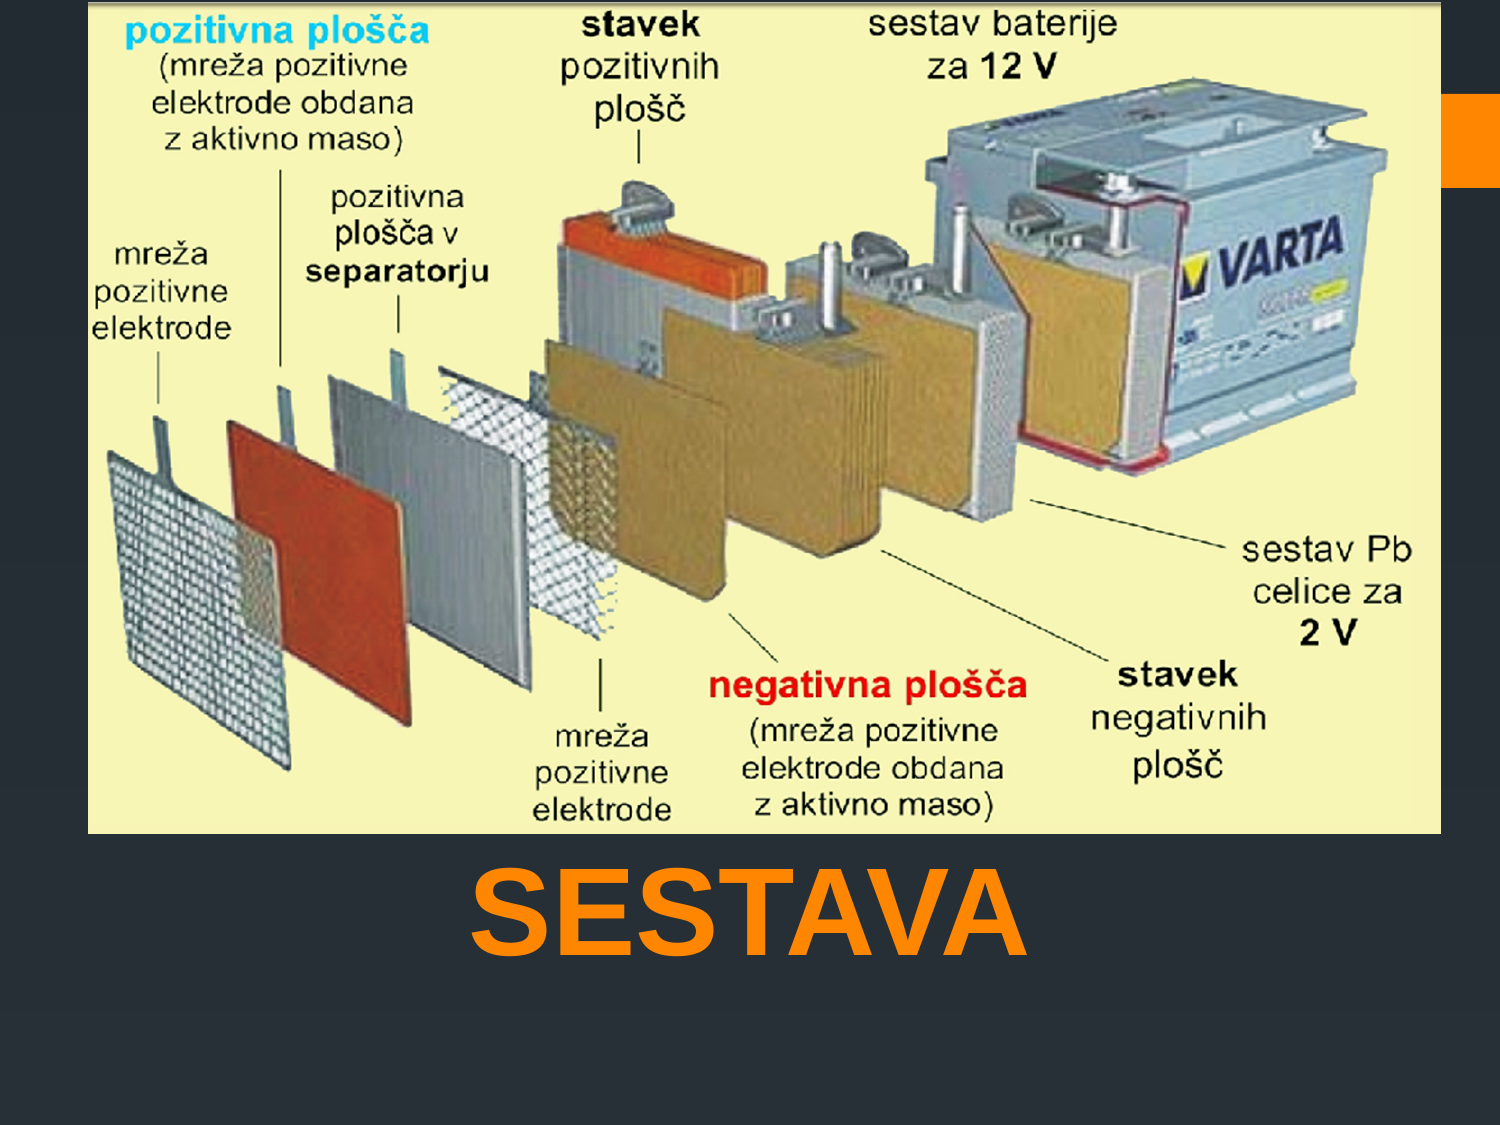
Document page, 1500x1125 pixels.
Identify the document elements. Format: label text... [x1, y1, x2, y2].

title SESTAVA [150, 835, 1350, 1036]
picture [88, 2, 1441, 835]
